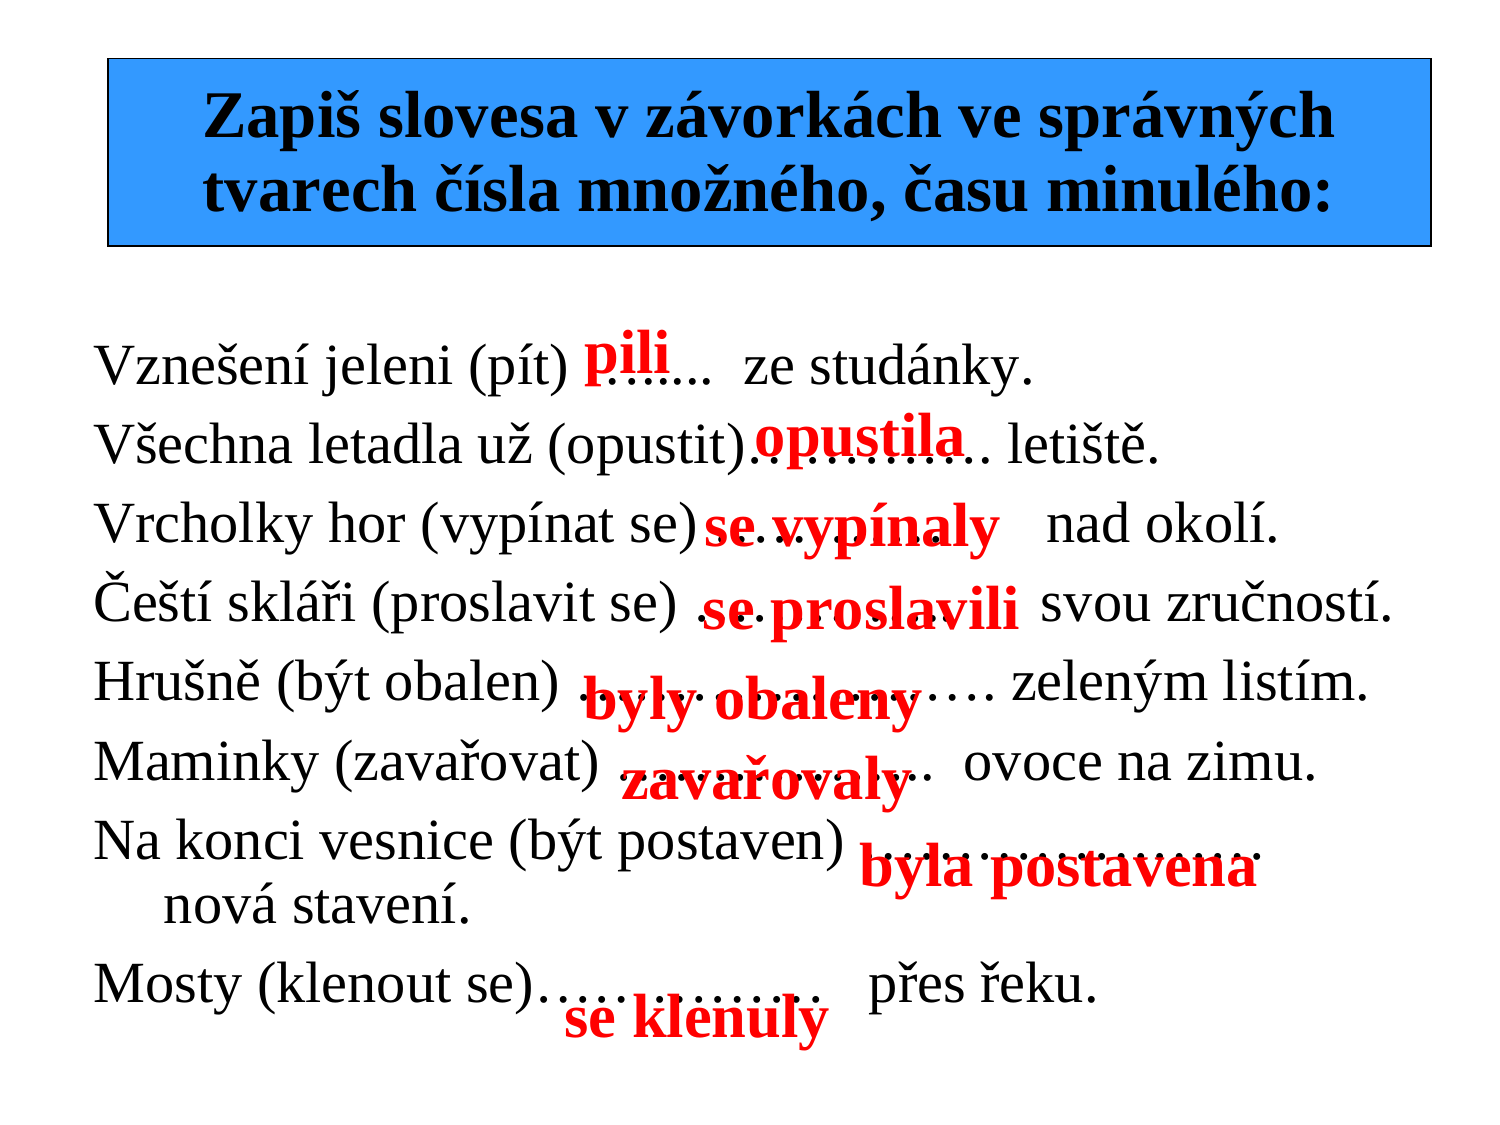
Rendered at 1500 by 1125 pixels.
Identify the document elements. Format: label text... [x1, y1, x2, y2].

text_box se vypínaly [689, 483, 1133, 568]
list Vznešení jeleni (pít) …..... ze studánky. Všechna letadla už (opustit)…………. letiště. Vrcholky hor (vypínat se) ………… nad okolí. Čeští skláři (proslavit se) ………….. svou zručností. Hrušně (být obalen) …………………. zeleným listím. Maminky (zavařovat) …………….. ovoce na zimu. Na konci vesnice (být postaven) ………………… nová stavení. Mosty (klenout se)…………… přes řeku. [78, 324, 1500, 1086]
text_box pili [570, 309, 748, 395]
text_box se klenuly [549, 973, 910, 1059]
text_box zavařovaly [606, 735, 1100, 821]
text_box se proslavili [688, 566, 1102, 652]
text_box opustila [740, 392, 1200, 478]
title Zapiš slovesa v závorkách ve správných tvarech čísla množného, času minulého: [108, 58, 1431, 246]
text_box byly obaleny [568, 652, 1071, 742]
text_box byla postavena [844, 818, 1326, 909]
